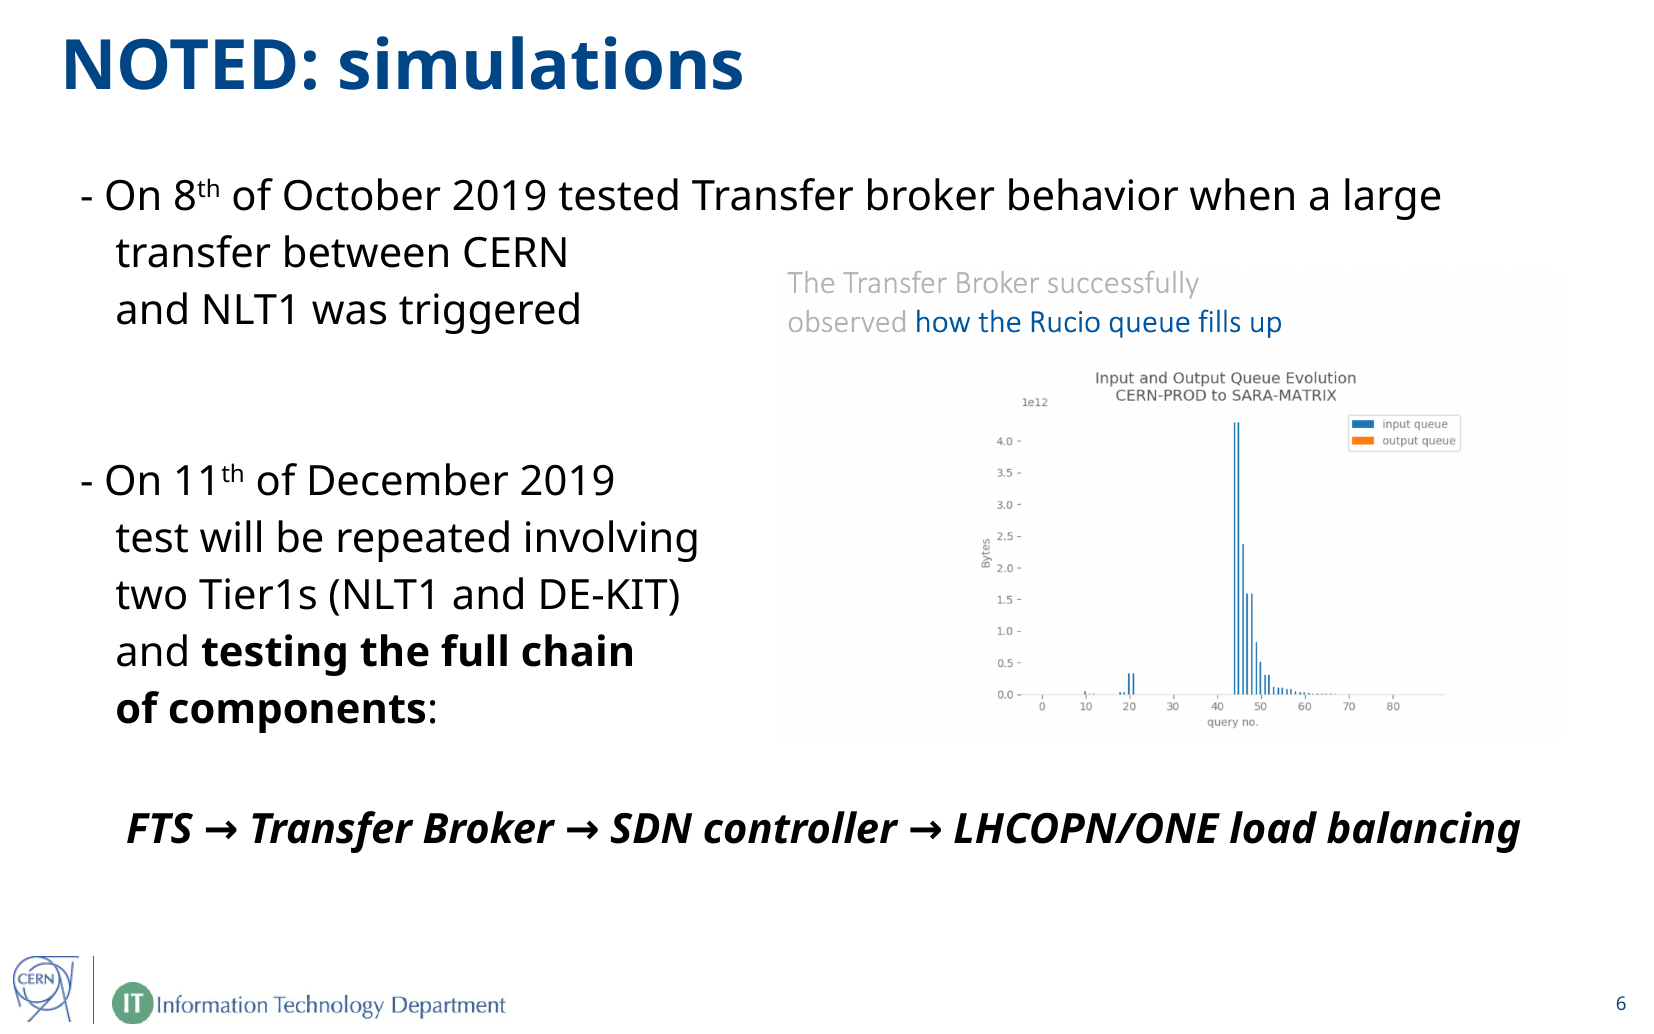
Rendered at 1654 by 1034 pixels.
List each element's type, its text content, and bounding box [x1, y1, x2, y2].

title NOTED: simulations [60, 0, 1528, 138]
picture [13, 956, 65, 1032]
text_box - On 8th of October 2019 tested Transfer broker behavior when a large transfer between CERN and NLT1 was triggered - On 11th of December 2019 test will be repeated involving two Tier1s (NLT1 and DE-KIT) and testing the full chain of components: FTS → Transfer Broker → SDN controller → LHCOPN/ONE load balancing [65, 158, 1583, 1034]
